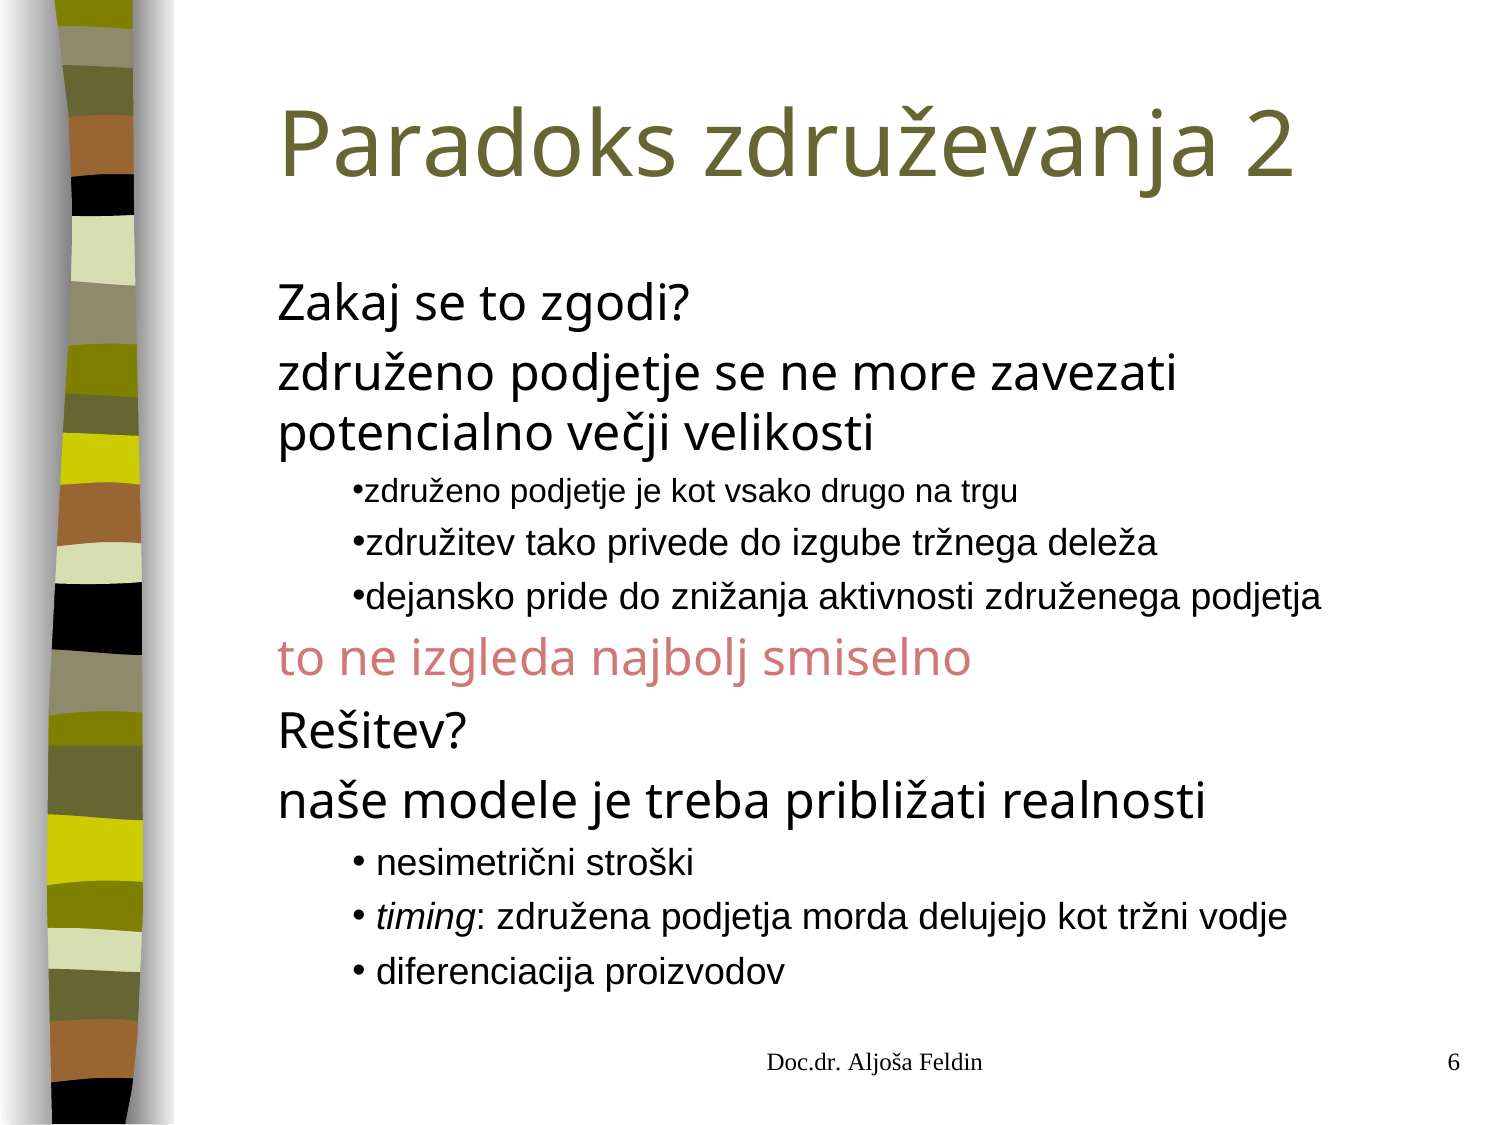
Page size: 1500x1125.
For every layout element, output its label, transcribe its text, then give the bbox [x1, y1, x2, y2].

text_box <number> [1162, 1037, 1476, 1101]
text_box Doc.dr. Aljoša Feldin [637, 1037, 1113, 1101]
text_box Paradoks združevanja 2 [262, 24, 1476, 203]
text_box Zakaj se to zgodi? združeno podjetje se ne more zavezati potencialno večji velikosti združeno podjetje je kot vsako drugo na trgu združitev tako privede do izgube tržnega deleža dejansko pride do znižanja aktivnosti združenega podjetja to ne izgleda najbolj smiselno Rešitev? naše modele je treba približati realnosti nesimetrični stroški timing: združena podjetja morda delujejo kot tržni vodje diferenciacija proizvodov [262, 262, 1476, 1026]
